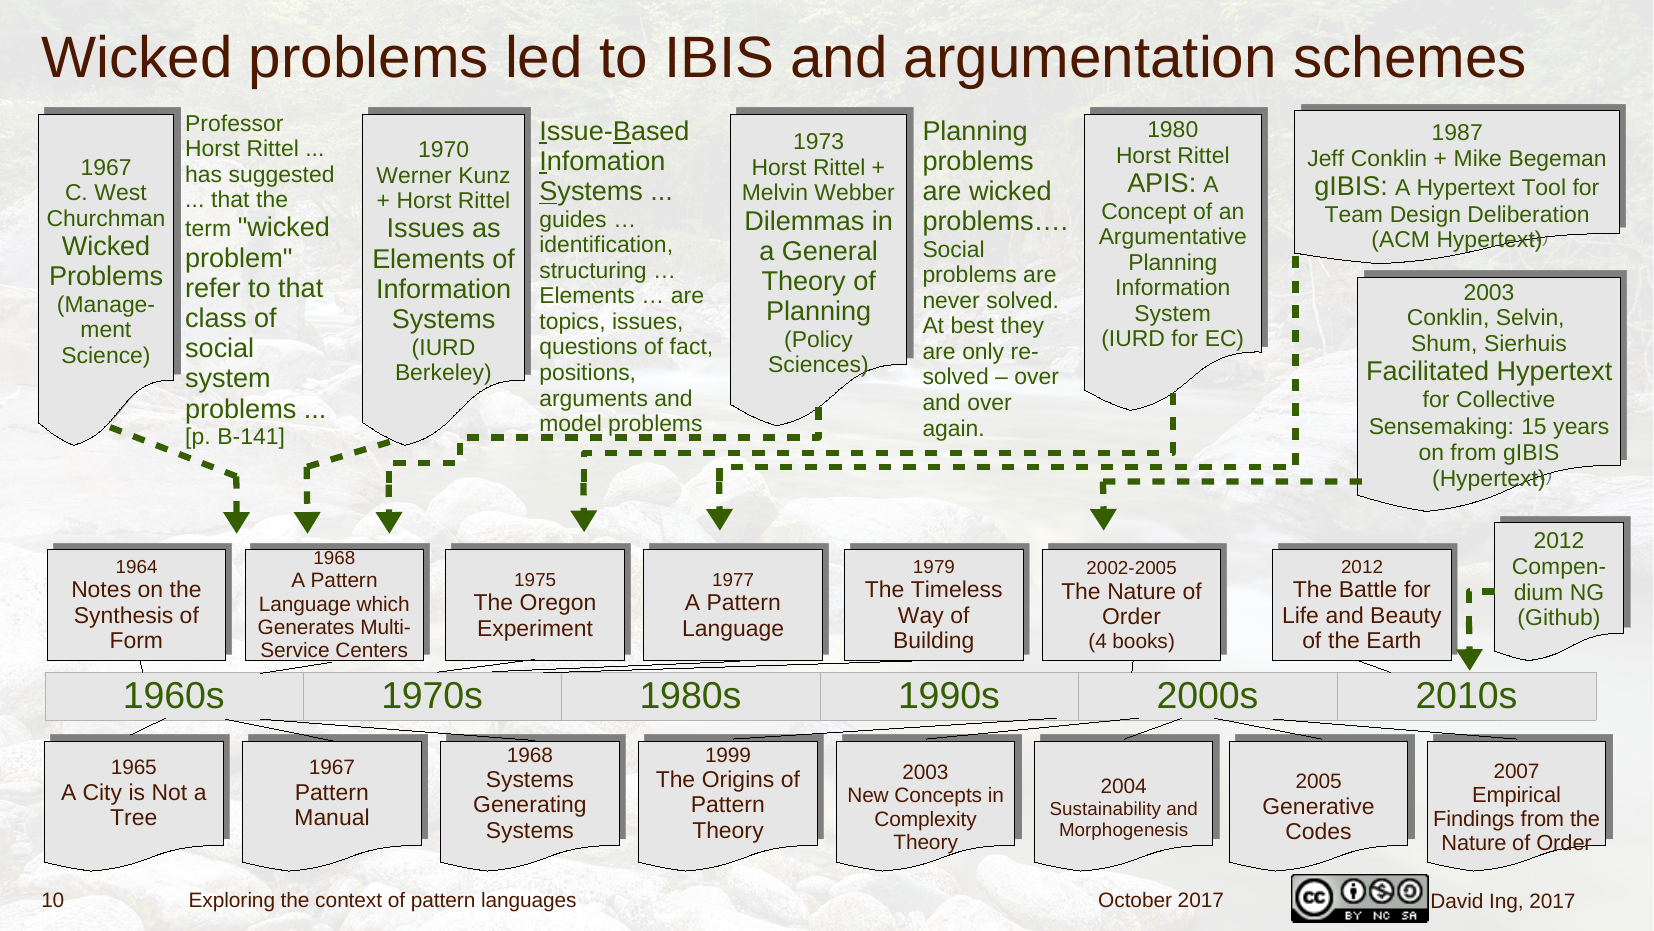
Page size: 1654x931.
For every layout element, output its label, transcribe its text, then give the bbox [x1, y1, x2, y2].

table_header 1970s [304, 673, 561, 720]
text_box 2004 Sustainability and Morphogenesis [1034, 741, 1213, 872]
text_box 1965 A City is Not a Tree [44, 741, 224, 872]
text_box 2002-2005 The Nature of Order (4 books) [1042, 549, 1221, 661]
text_box Issue-Based Infomation Systems ... guides … identification, structuring … Elements … are topics, issues, questions of fact, positions, arguments and model problems [524, 108, 733, 443]
text_box 1967 C. West Churchman Wicked Problems (Manage-ment Science) [38, 114, 174, 446]
text_box 2012 Compen-dium NG (Github) [1494, 522, 1624, 661]
text_box 1964 Notes on the Synthesis of Form [47, 549, 226, 661]
text_box 1970 Werner Kunz + Horst Rittel Issues as Elements of Information Systems (IURD Berkeley) [362, 114, 525, 446]
text_box 1987 Jeff Conklin + Mike Begeman gIBIS: A Hypertext Tool for Team Design Deliberation (ACM Hypertext) [1294, 110, 1620, 264]
text_box 1979 The Timeless Way of Building [844, 549, 1024, 661]
text_box Professor Horst Rittel ... has suggested ... that the term "wicked problem" refer to that class of social system problems ... [p. B-141] [170, 102, 355, 454]
picture [0, 0, 1654, 931]
table_header 1960s [46, 673, 303, 720]
text_box 2005 Generative Codes [1229, 741, 1408, 872]
text_box Planning problems are wicked problems…. Social problems are never solved. At best they are only re-solved – over and over again. [907, 108, 1085, 447]
table_header 2010s [1338, 673, 1596, 720]
text_box 1975 The Oregon Experiment [445, 549, 625, 661]
text_box 2007 Empirical Findings from the Nature of Order [1427, 741, 1606, 872]
text_box 1968 Systems Generating Systems [440, 741, 620, 872]
text_box 1980 Horst Rittel APIS: A Concept of an Argumentative Planning Information System (IURD for EC) [1084, 114, 1262, 411]
text_box 1968 A Pattern Language which Generates Multi-Service Centers [245, 549, 424, 661]
text_box 2003 New Concepts in Complexity Theory [836, 741, 1015, 872]
text_box 1967 Pattern Manual [242, 741, 422, 872]
text_box 1973 Horst Rittel + Melvin Webber Dilemmas in a General Theory of Planning (Policy Sciences) [730, 114, 907, 426]
text_box 2012 The Battle for Life and Beauty of the Earth [1272, 549, 1452, 661]
table_header 1980s [562, 673, 820, 720]
title Wicked problems led to IBIS and argumentation schemes [41, 30, 1613, 181]
text_box 1999 The Origins of Pattern Theory [638, 741, 818, 872]
text_box 1977 A Pattern Language [643, 549, 823, 661]
text_box 2003 Conklin, Selvin, Shum, Sierhuis Facilitated Hypertext for Collective Sensemaking: 15 years on from gIBIS (Hypertext) [1357, 277, 1621, 512]
table_header 2000s [1079, 673, 1337, 720]
table_header 1990s [821, 673, 1078, 720]
